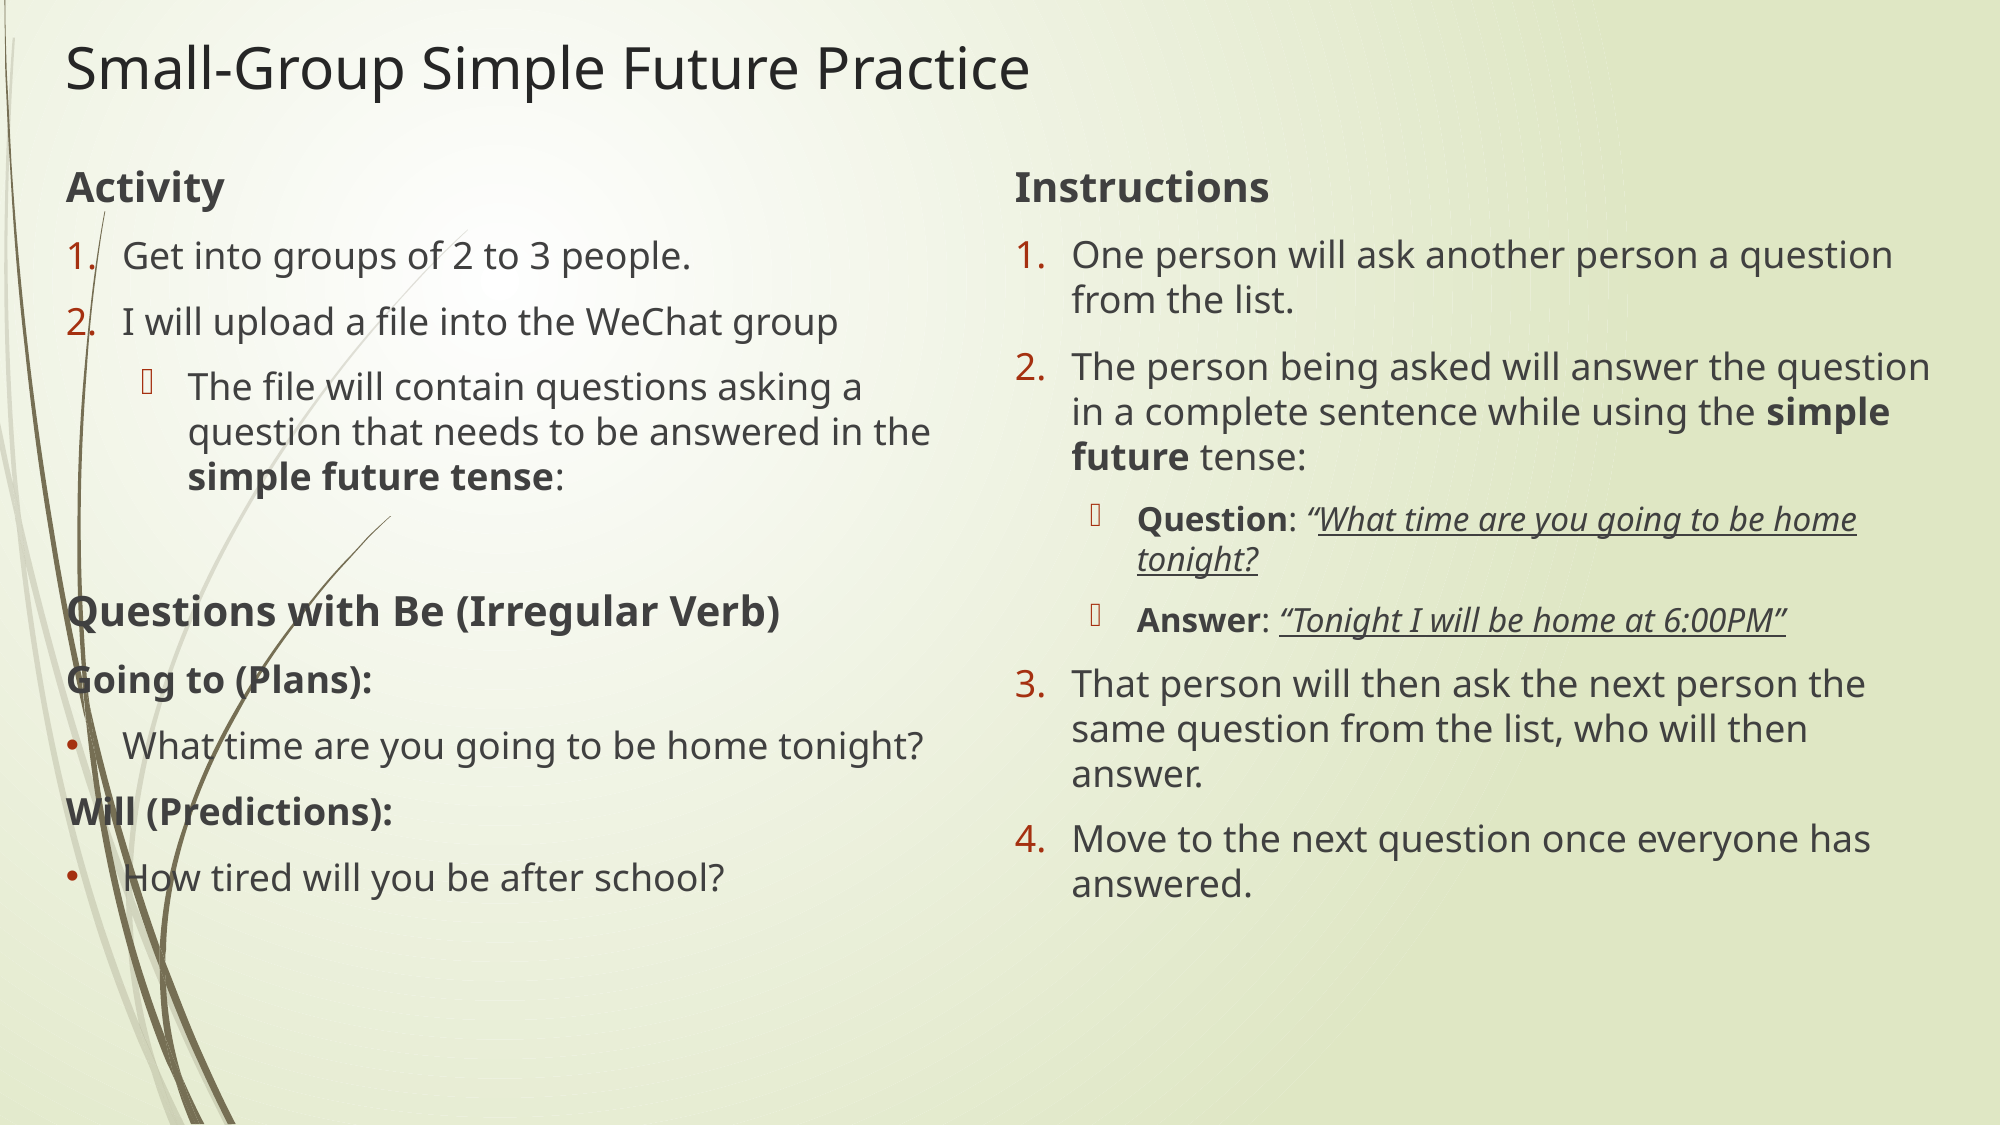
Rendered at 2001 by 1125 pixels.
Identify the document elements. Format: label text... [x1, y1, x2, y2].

title Small-Group Simple Future Practice [50, 23, 1950, 153]
list Activity Get into groups of 2 to 3 people. I will upload a file into the WeChat group The file will contain questions asking a question that needs to be answered in the simple future tense: Questions with Be (Irregular Verb) Going to (Plans): What time are you going to be home tonight? Will (Predictions): How tired will you be after school? [50, 153, 999, 1064]
text_box Instructions One person will ask another person a question from the list. The person being asked will answer the question in a complete sentence while using the simple future tense: Question: “What time are you going to be home tonight? Answer: “Tonight I will be home at 6:00PM” That person will then ask the next person the same question from the list, who will then answer. Move to the next question once everyone has answered. [999, 153, 1950, 1064]
